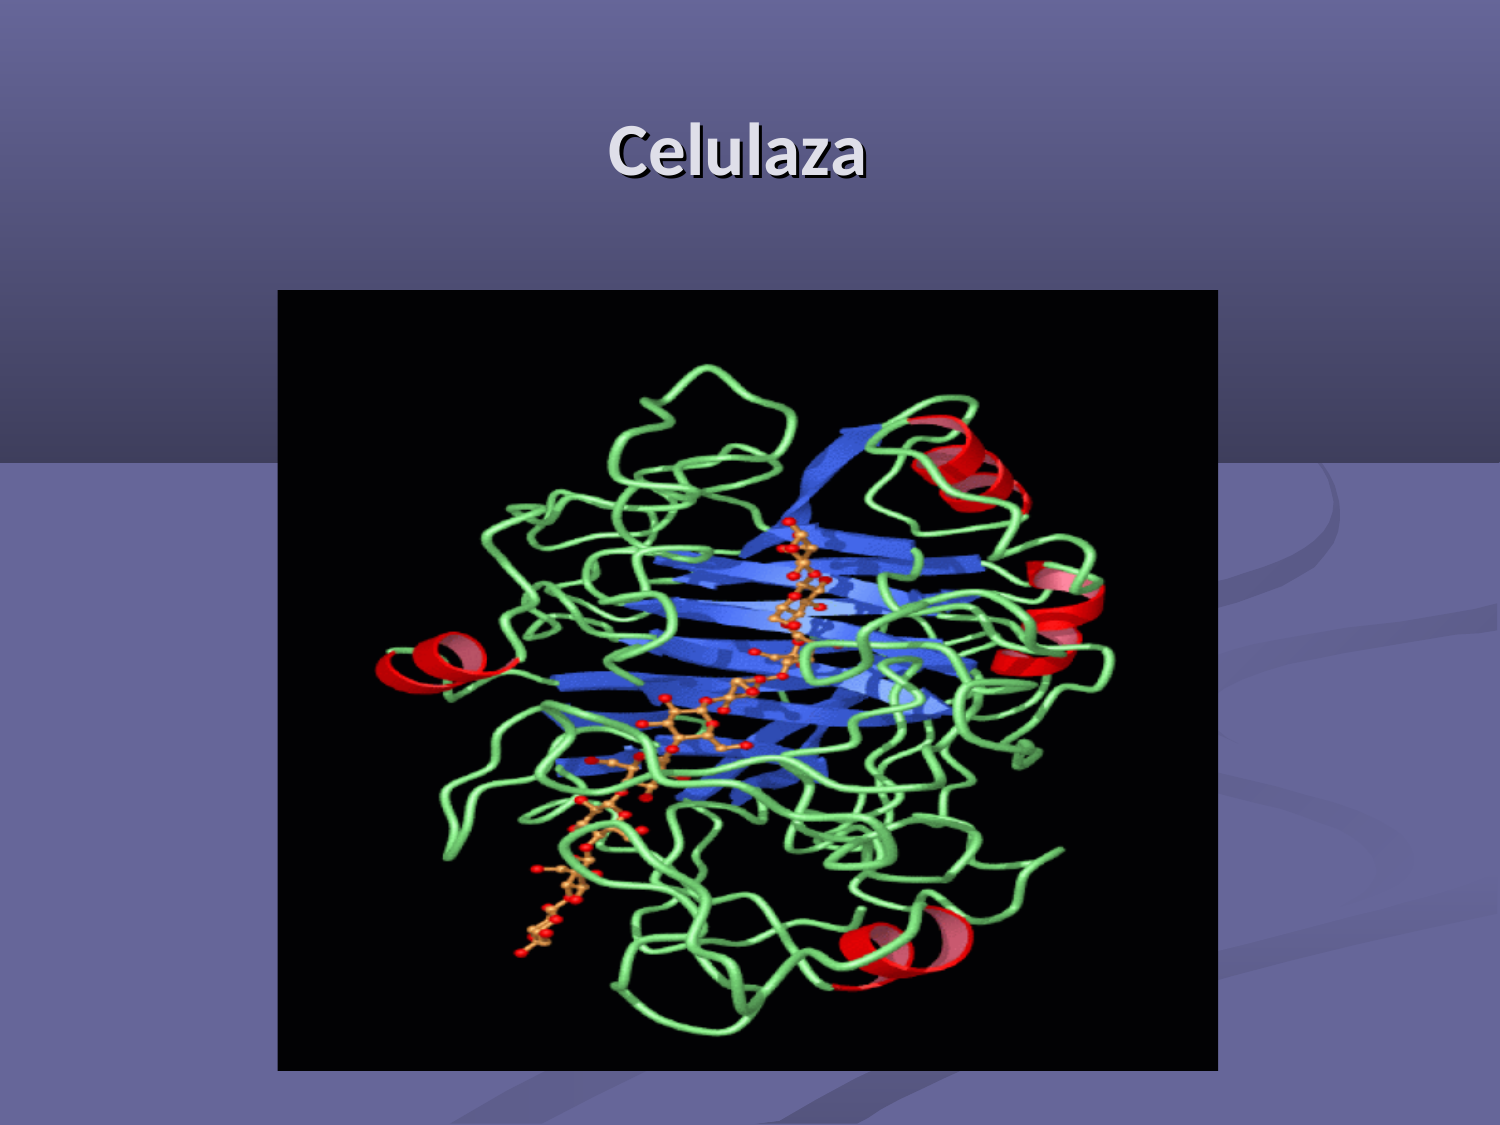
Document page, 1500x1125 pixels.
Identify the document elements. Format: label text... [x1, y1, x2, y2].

title Celulaza [75, 45, 1426, 233]
text_box [277, 290, 1219, 1071]
